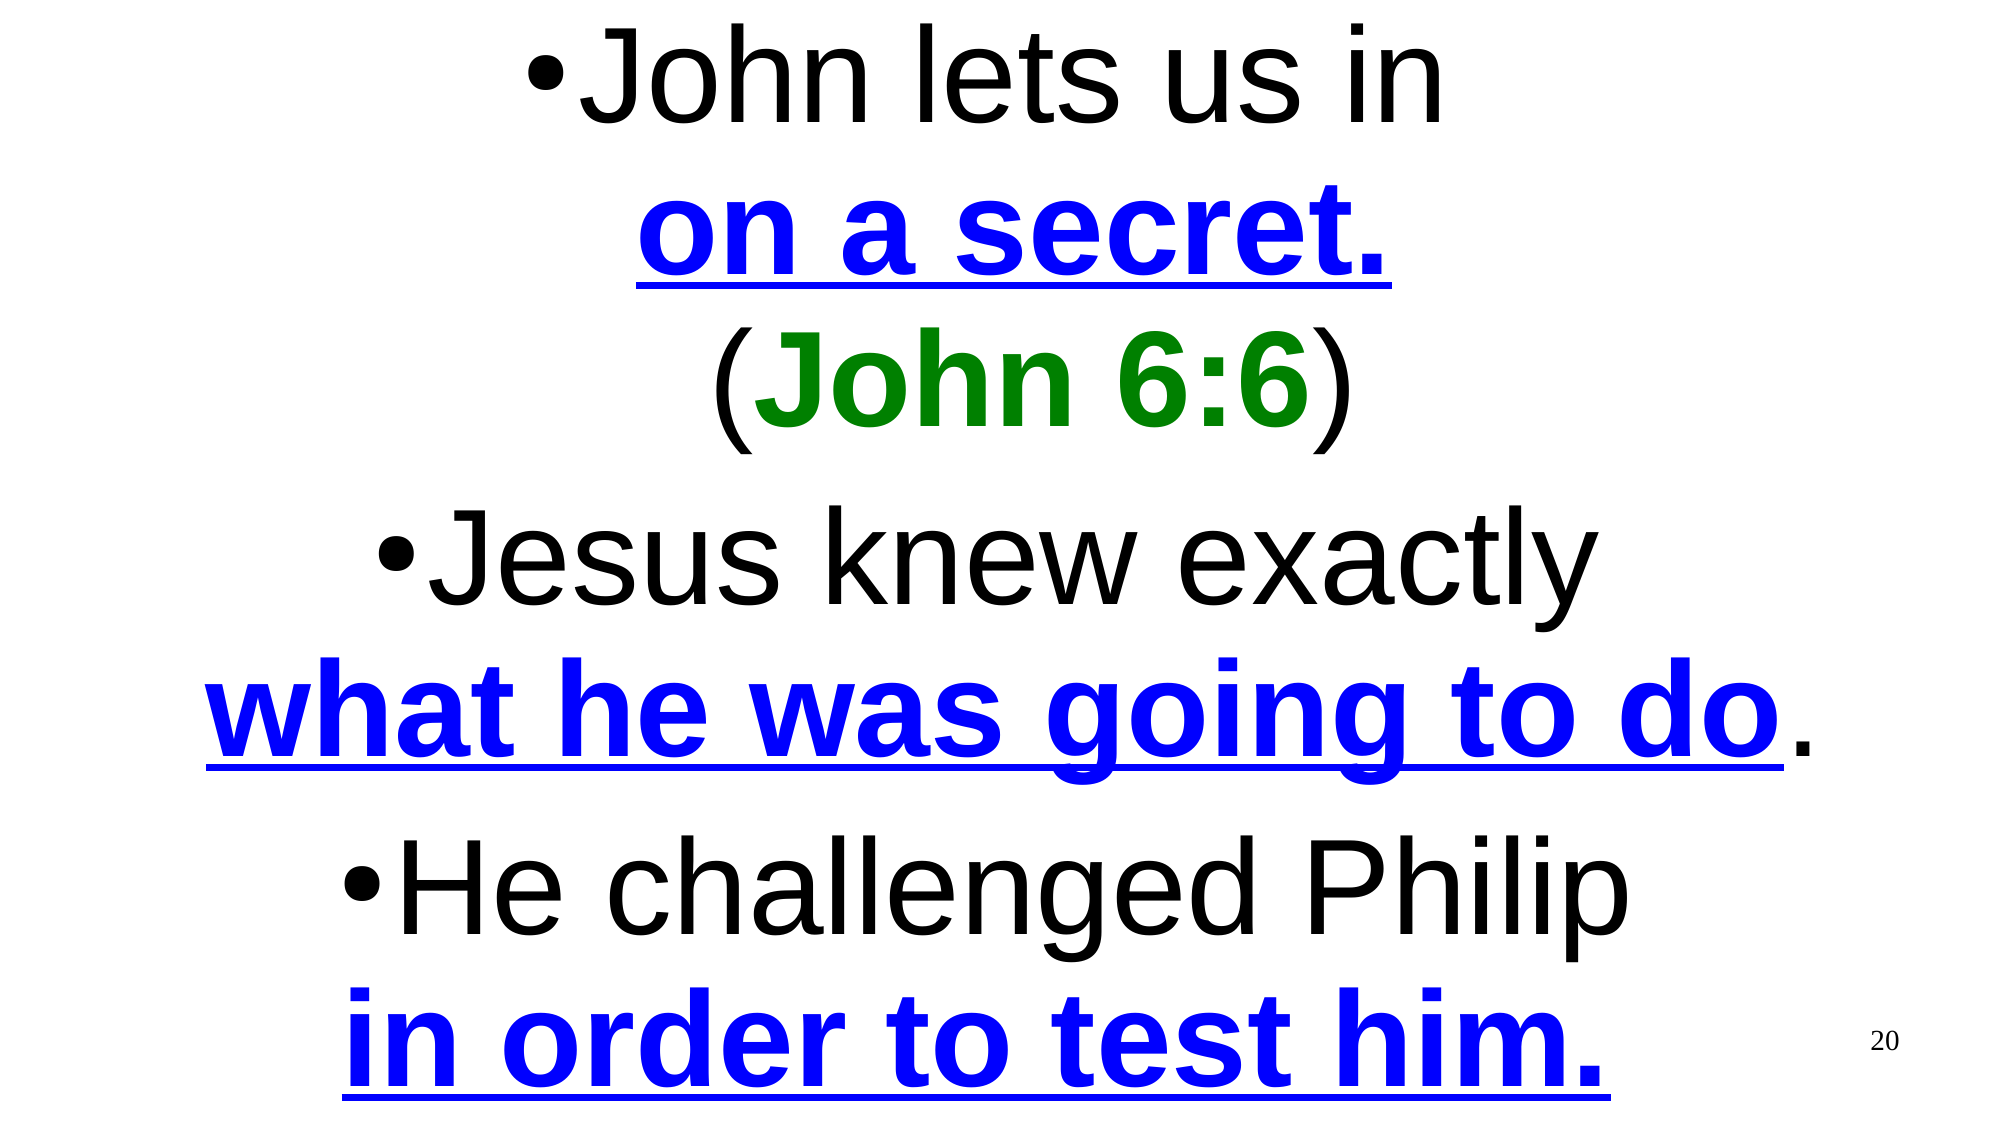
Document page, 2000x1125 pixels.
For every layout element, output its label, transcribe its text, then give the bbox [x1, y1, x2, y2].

list John lets us in on a secret. (John 6:6) Jesus knew exactly what he was going to do. He challenged Philip in order to test him. [0, 0, 1996, 1123]
